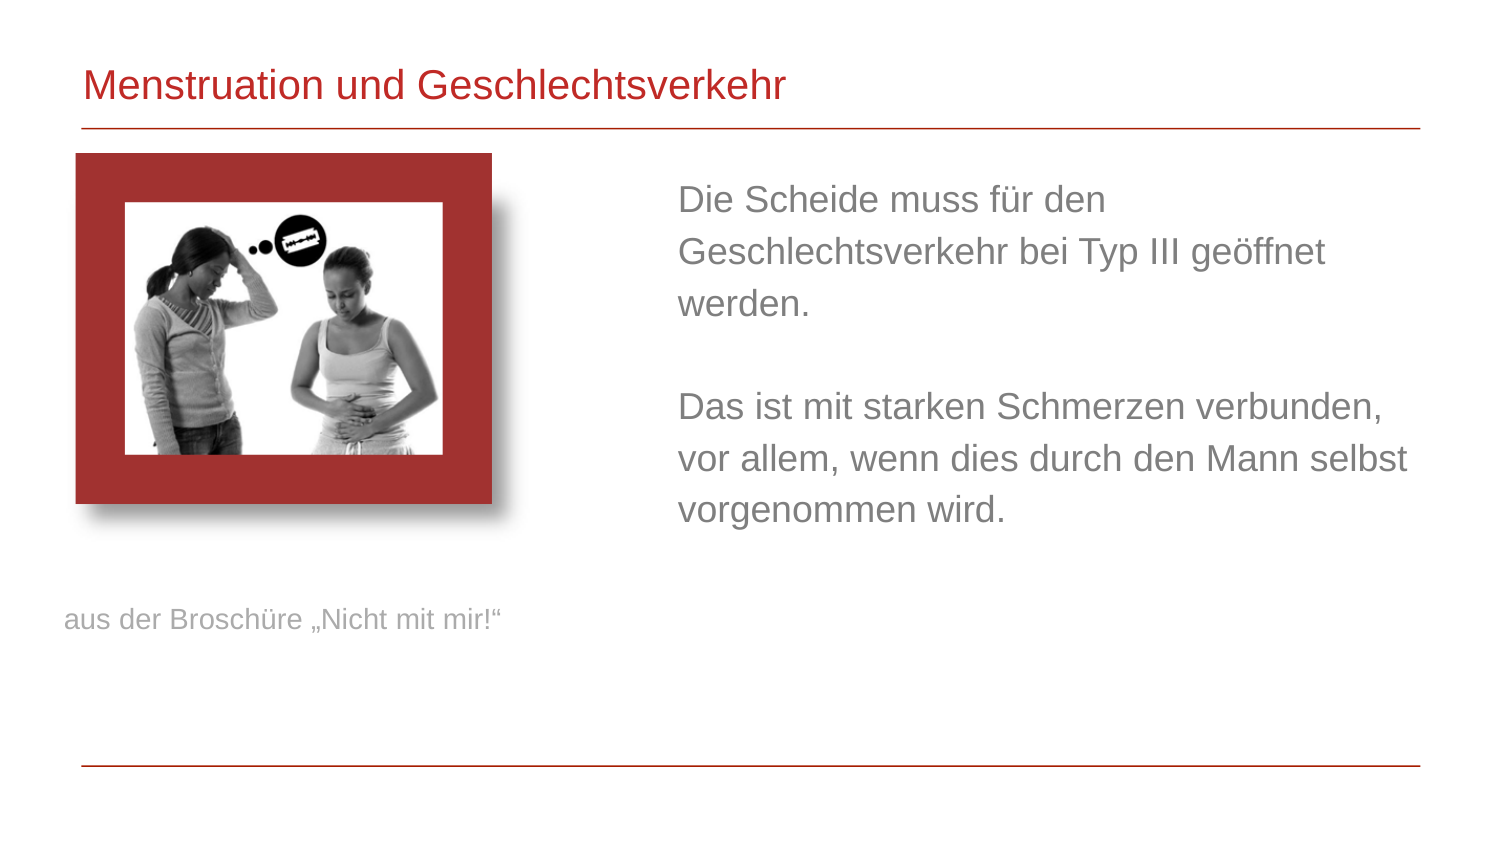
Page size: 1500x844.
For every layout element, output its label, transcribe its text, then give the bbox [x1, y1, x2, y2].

text_box Menstruation und Geschlechtsverkehr [67, 43, 1078, 117]
picture [62, 153, 535, 547]
text_box aus der Broschüre „Nicht mit mir!“ [48, 580, 535, 662]
text_box Die Scheide muss für den Geschlechtsverkehr bei Typ III geöffnet werden. Das ist mit starken Schmerzen verbunden, vor allem, wenn dies durch den Mann selbst vorgenommen wird. [662, 153, 1437, 742]
